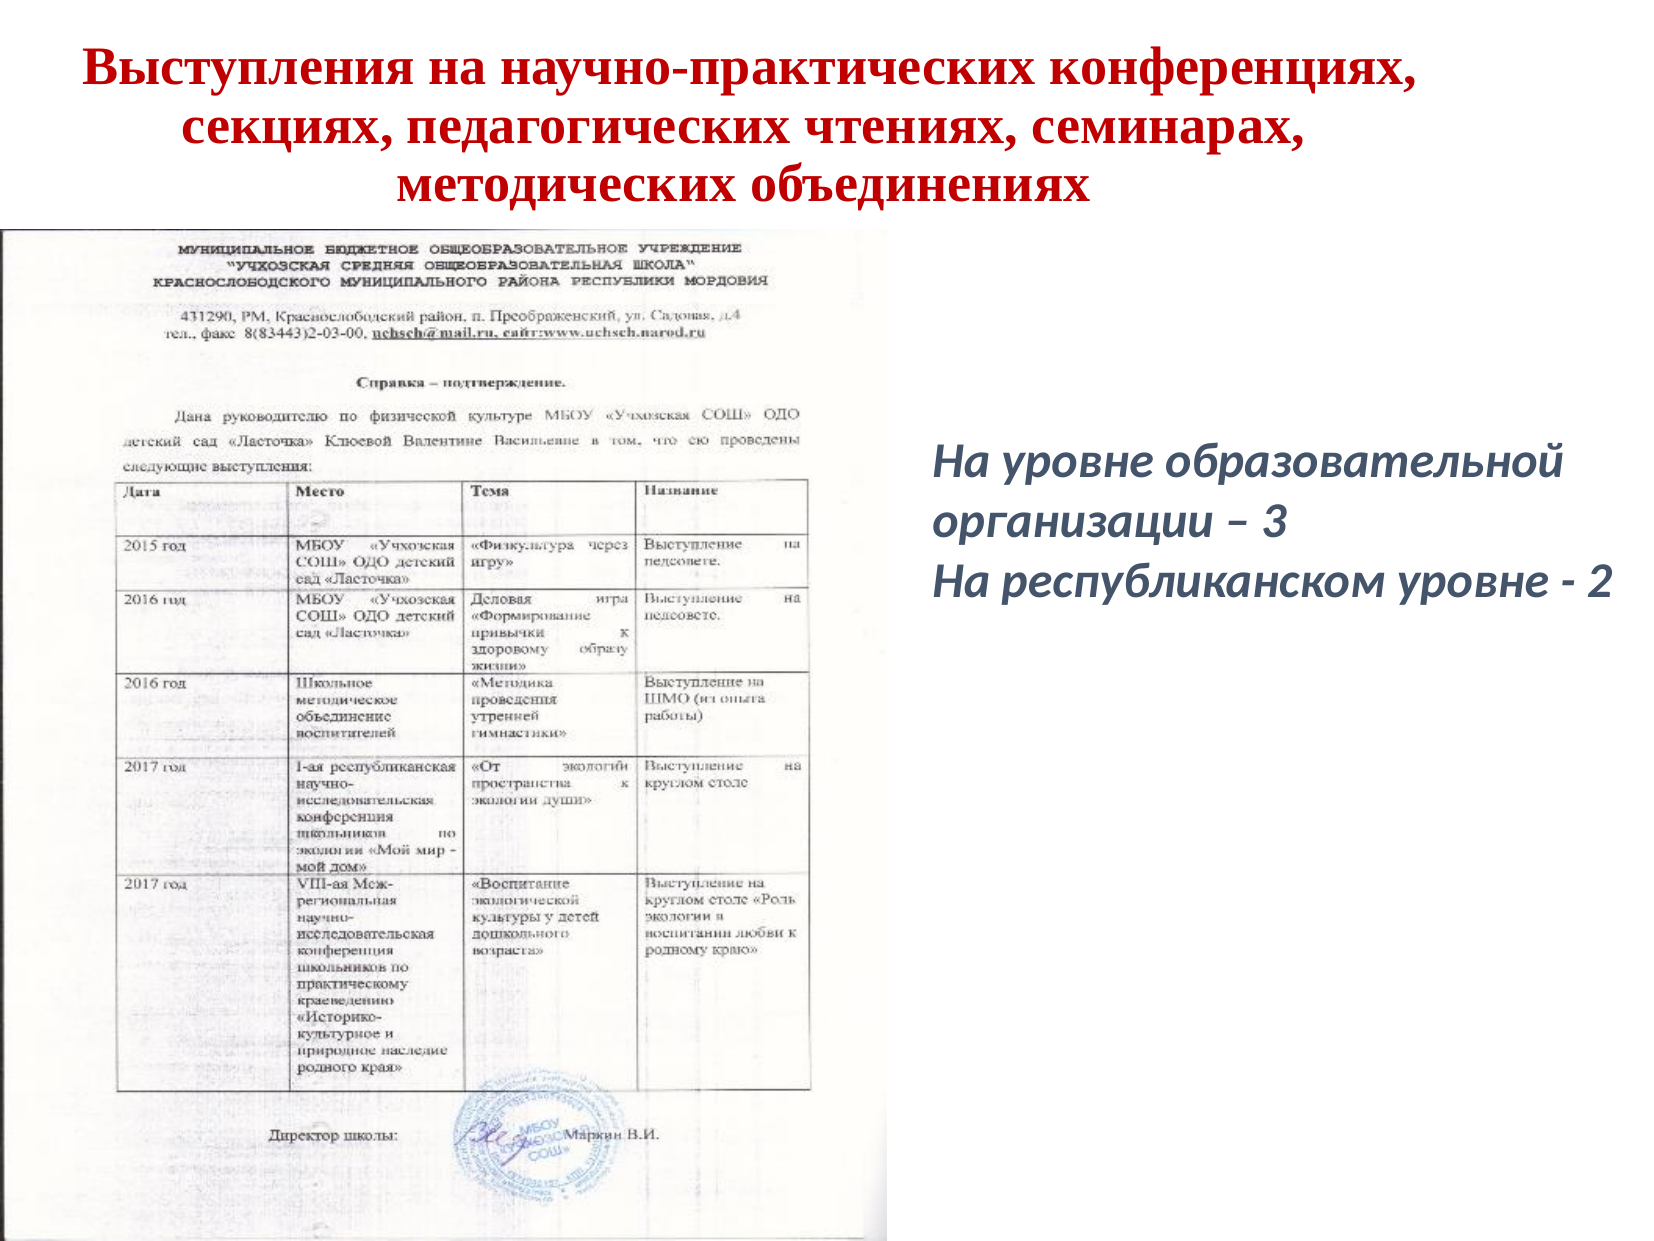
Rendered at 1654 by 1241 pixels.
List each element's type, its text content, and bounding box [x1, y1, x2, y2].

text_box На уровне образовательной организации – 3 На республиканском уровне - 2 [917, 420, 1654, 615]
picture [0, 229, 887, 1241]
title Выступления на научно-практических конференциях, секциях, педагогических чтениях, семинарах, методических объединениях [0, 22, 1489, 230]
